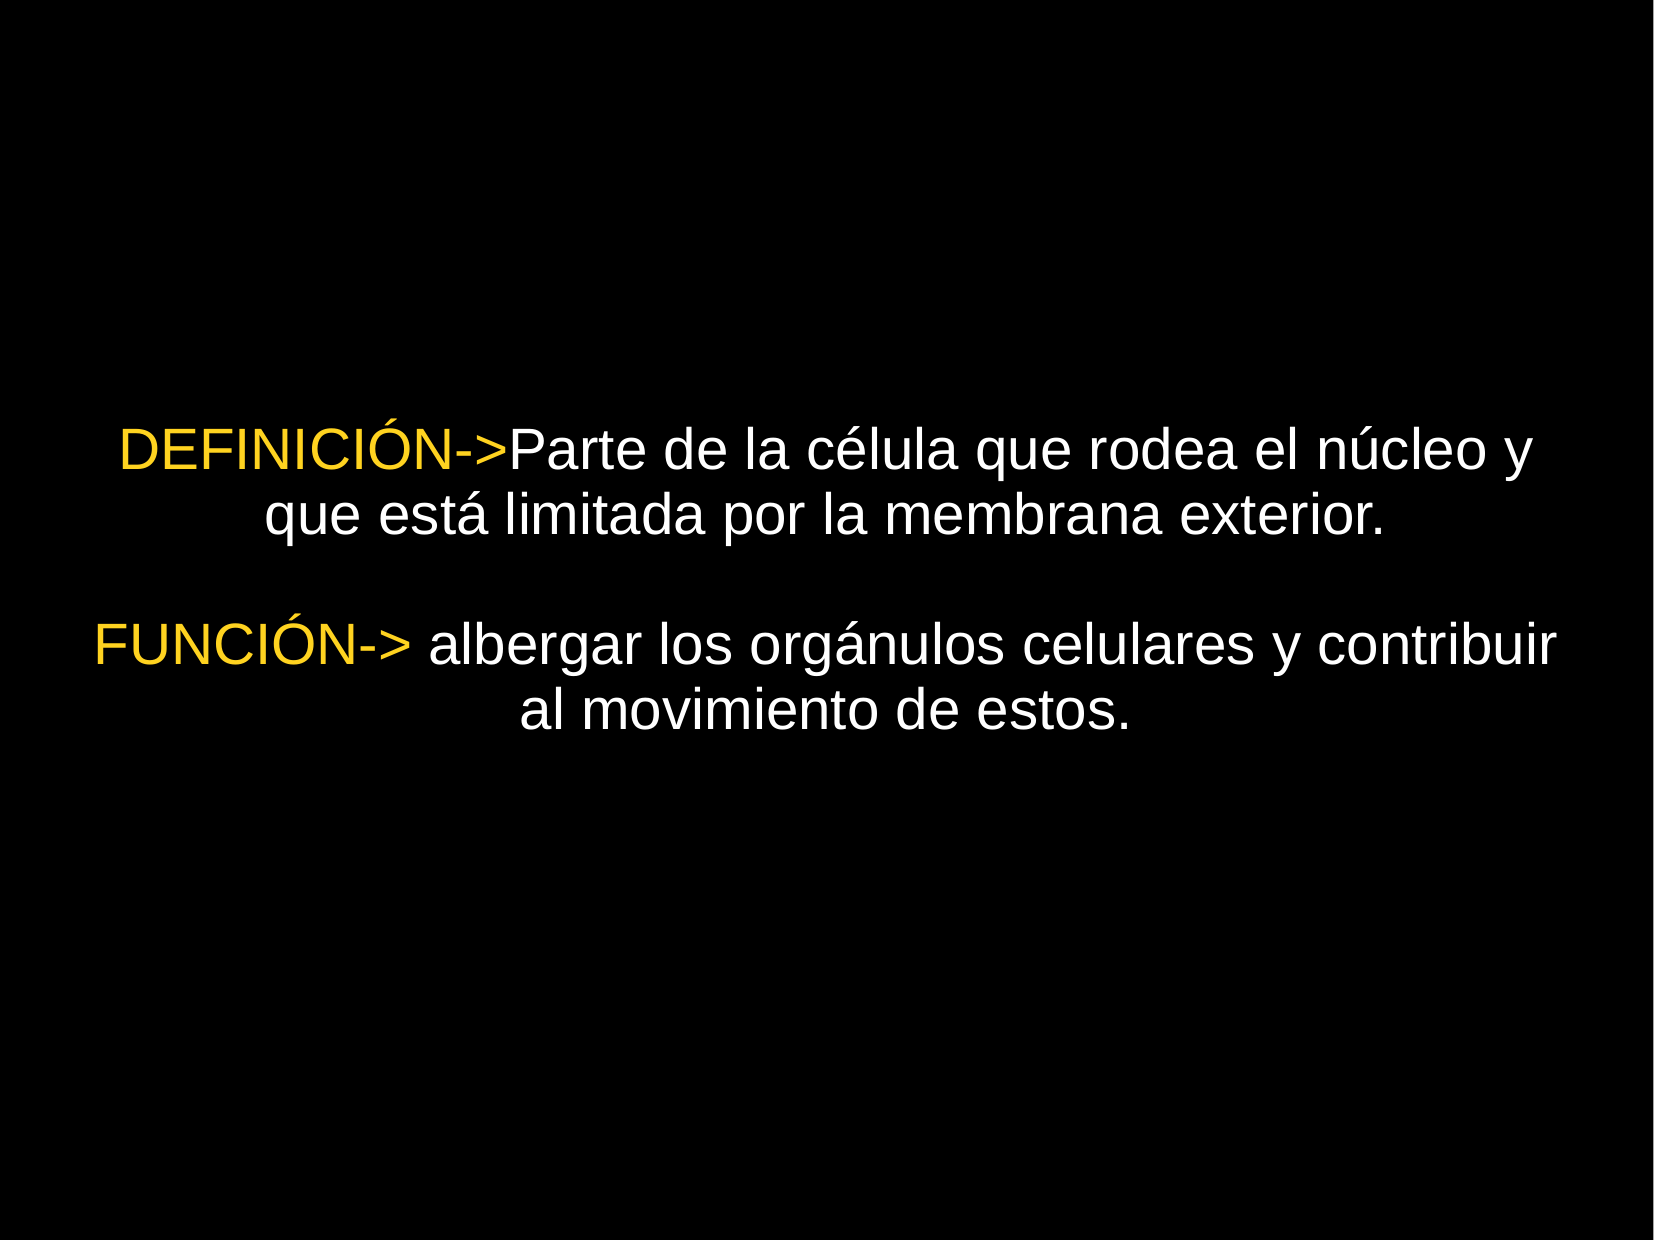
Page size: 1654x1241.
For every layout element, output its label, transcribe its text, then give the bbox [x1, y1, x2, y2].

subtitle DEFINICIÓN->Parte de la célula que rodea el núcleo y que está limitada por la membrana exterior. FUNCIÓN-> albergar los orgánulos celulares y contribuir al movimiento de estos. [82, 49, 1571, 1109]
